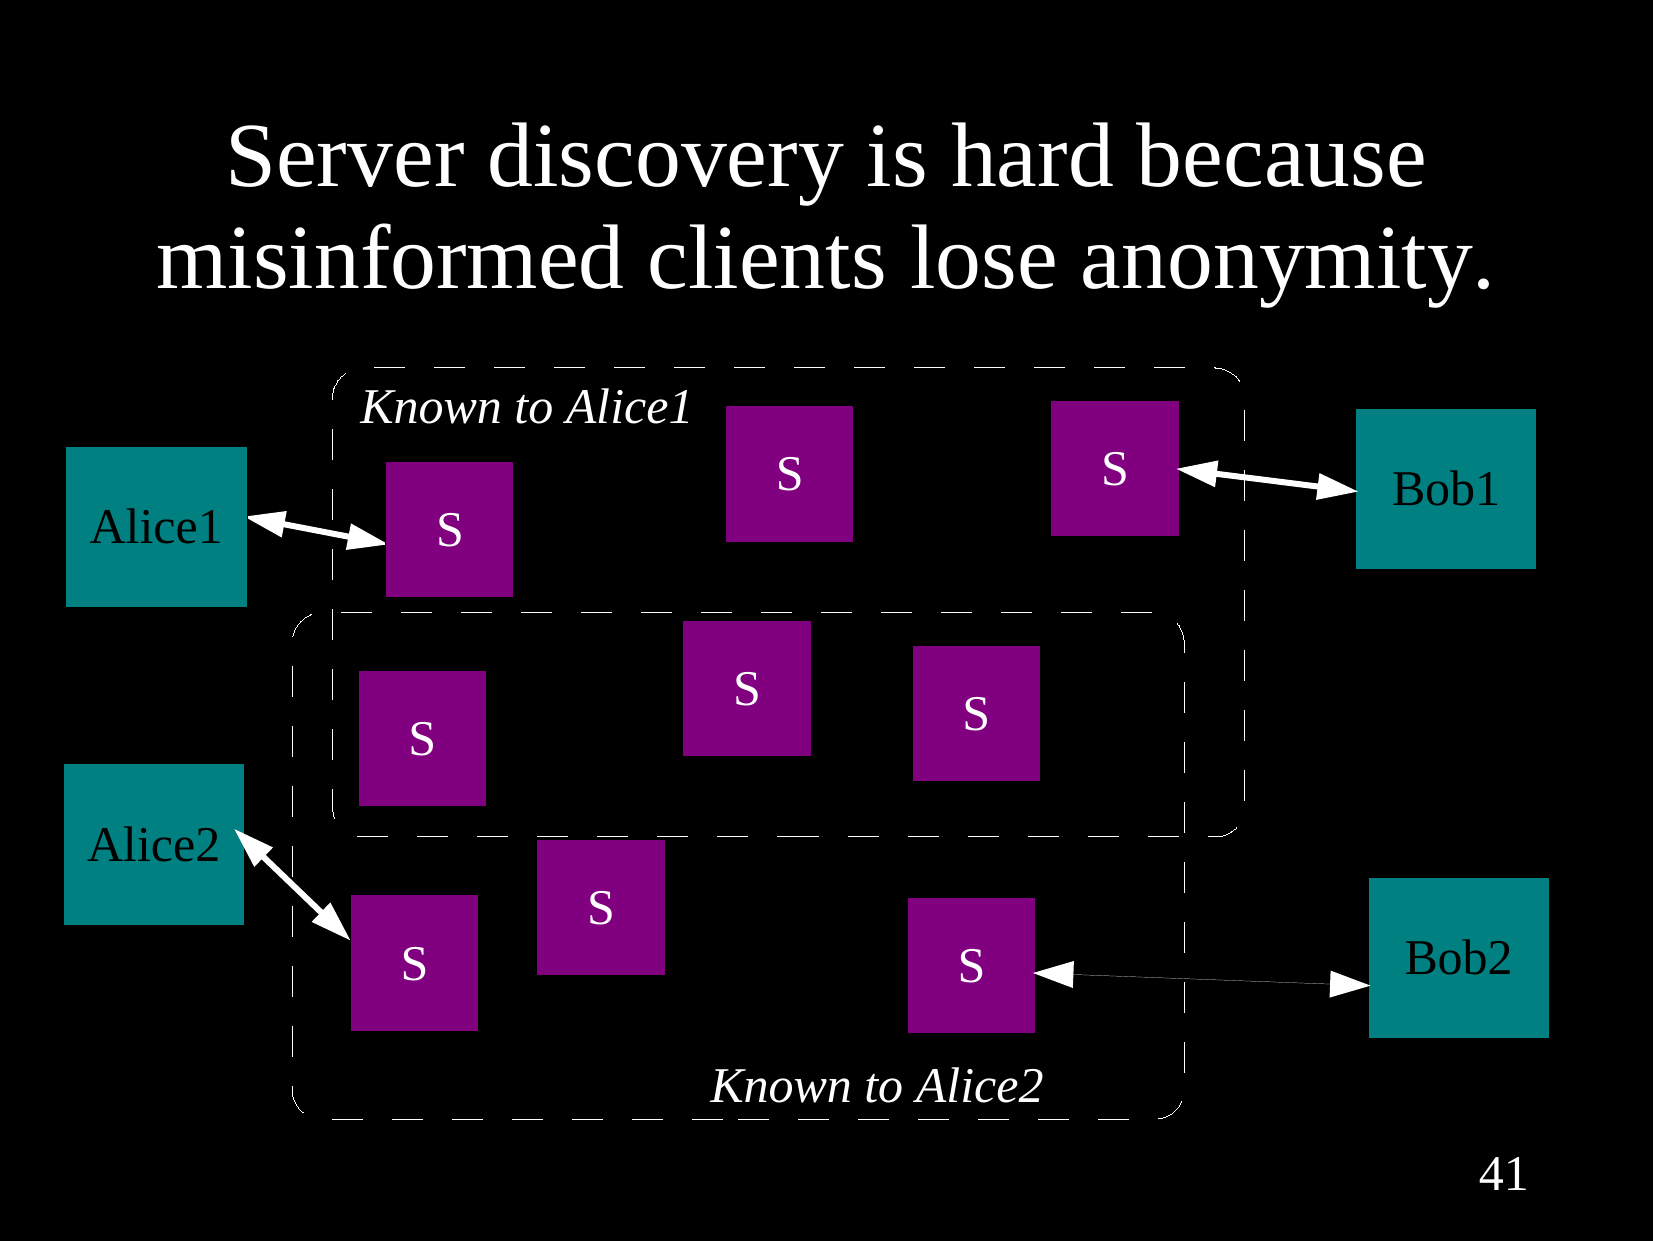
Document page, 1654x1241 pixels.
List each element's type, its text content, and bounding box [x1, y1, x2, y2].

text_box S [385, 461, 514, 598]
text_box Known to Alice2 [710, 1058, 1045, 1118]
text_box Known to Alice1 [360, 379, 695, 440]
title Server discovery is hard because misinformed clients lose anonymity. [121, 79, 1534, 334]
text_box S [358, 670, 487, 807]
text_box Alice1 [65, 447, 248, 608]
text_box S [912, 645, 1041, 782]
text_box [15, 330, 1497, 1135]
text_box Bob1 [1355, 408, 1537, 570]
text_box S [536, 839, 666, 976]
text_box S [682, 620, 812, 757]
text_box S [907, 897, 1036, 1034]
text_box Alice2 [63, 763, 245, 926]
text_box S [350, 894, 479, 1032]
text_box S [725, 405, 854, 543]
text_box S [1050, 400, 1180, 537]
text_box Bob2 [1368, 877, 1550, 1039]
